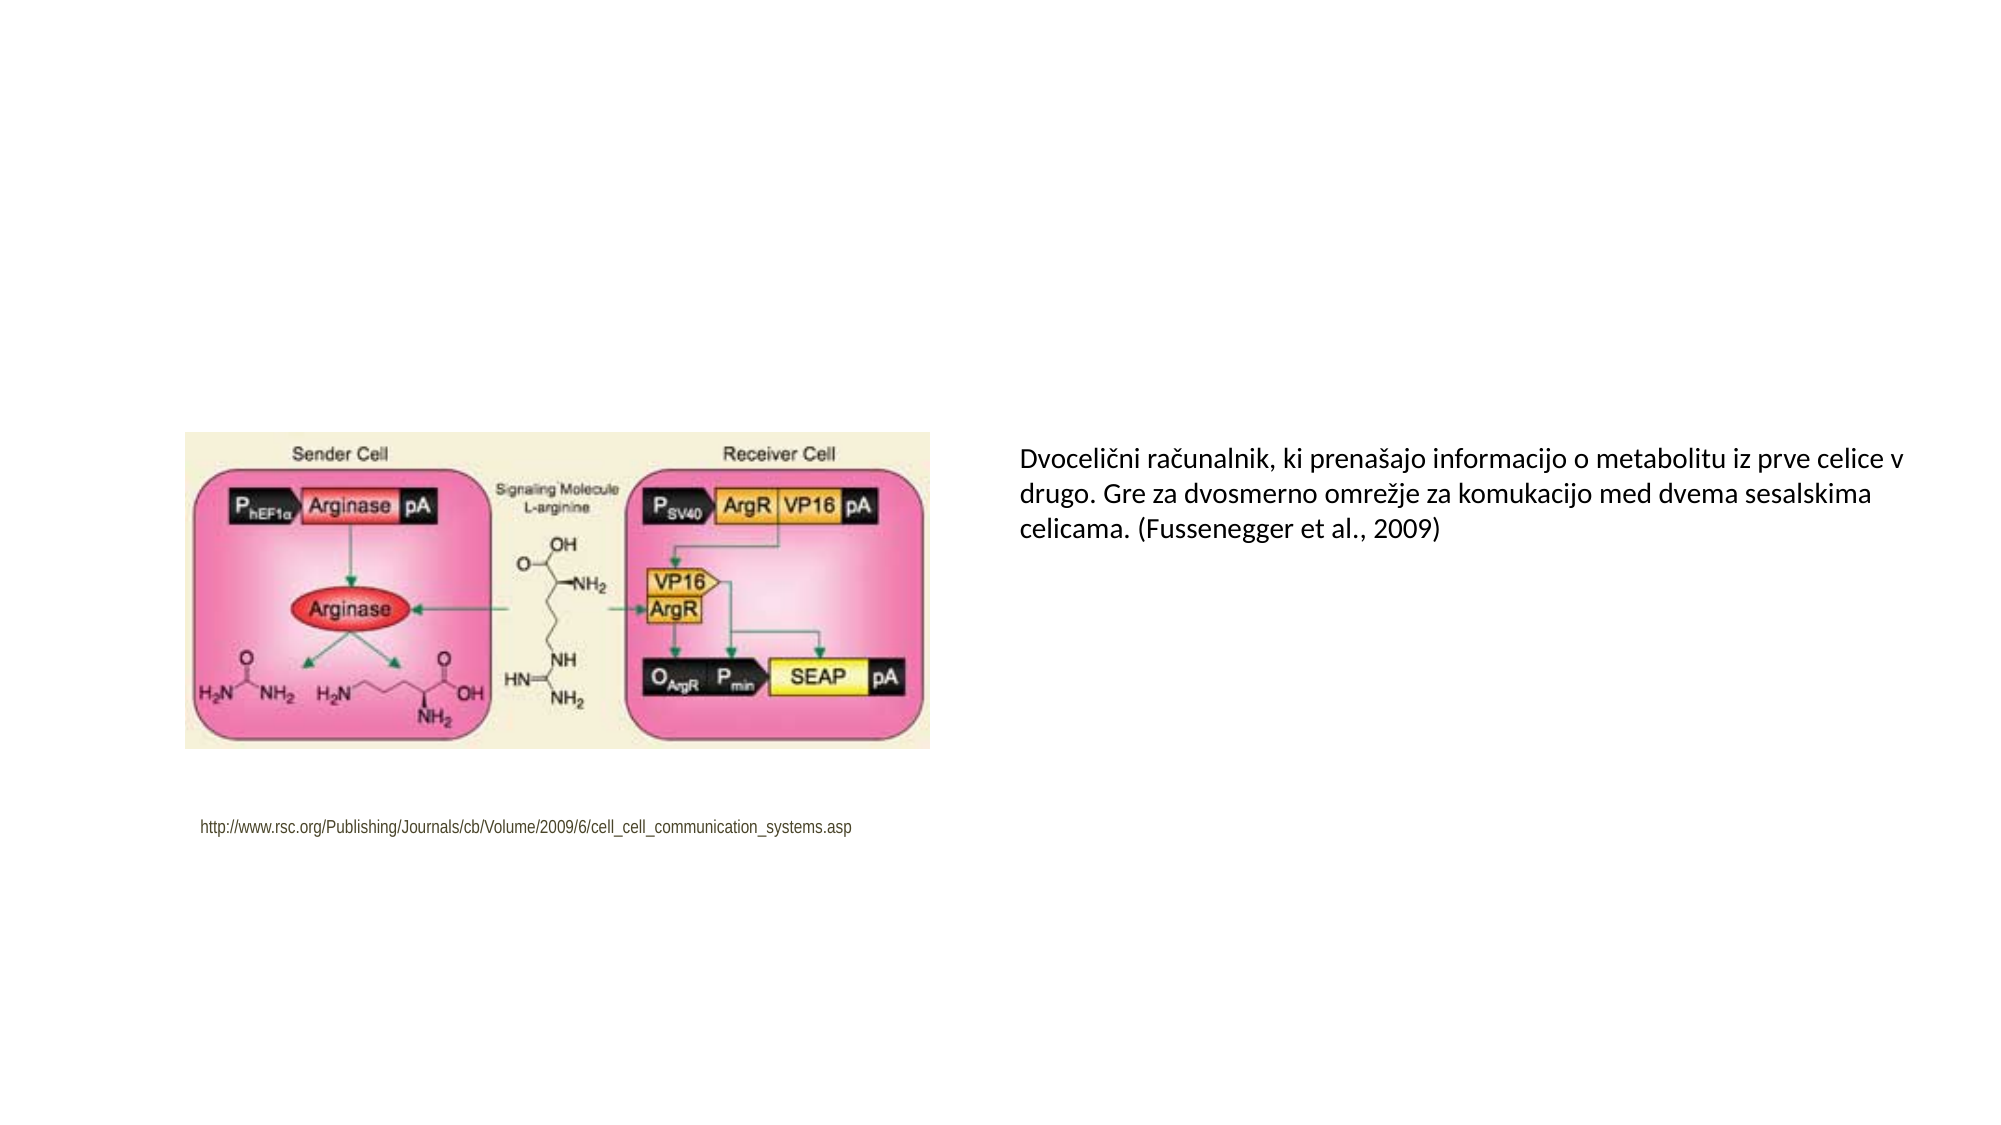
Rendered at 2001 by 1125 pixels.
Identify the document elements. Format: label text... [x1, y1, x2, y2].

text_box Dvocelični računalnik, ki prenašajo informacijo o metabolitu iz prve celice v drugo. Gre za dvosmerno omrežje za komukacijo med dvema sesalskima celicama. (Fussenegger et al., 2009) [1005, 432, 1957, 553]
text_box http://www.rsc.org/Publishing/Journals/cb/Volume/2009/6/cell_cell_communication_systems.asp [185, 807, 936, 845]
picture [185, 432, 930, 749]
